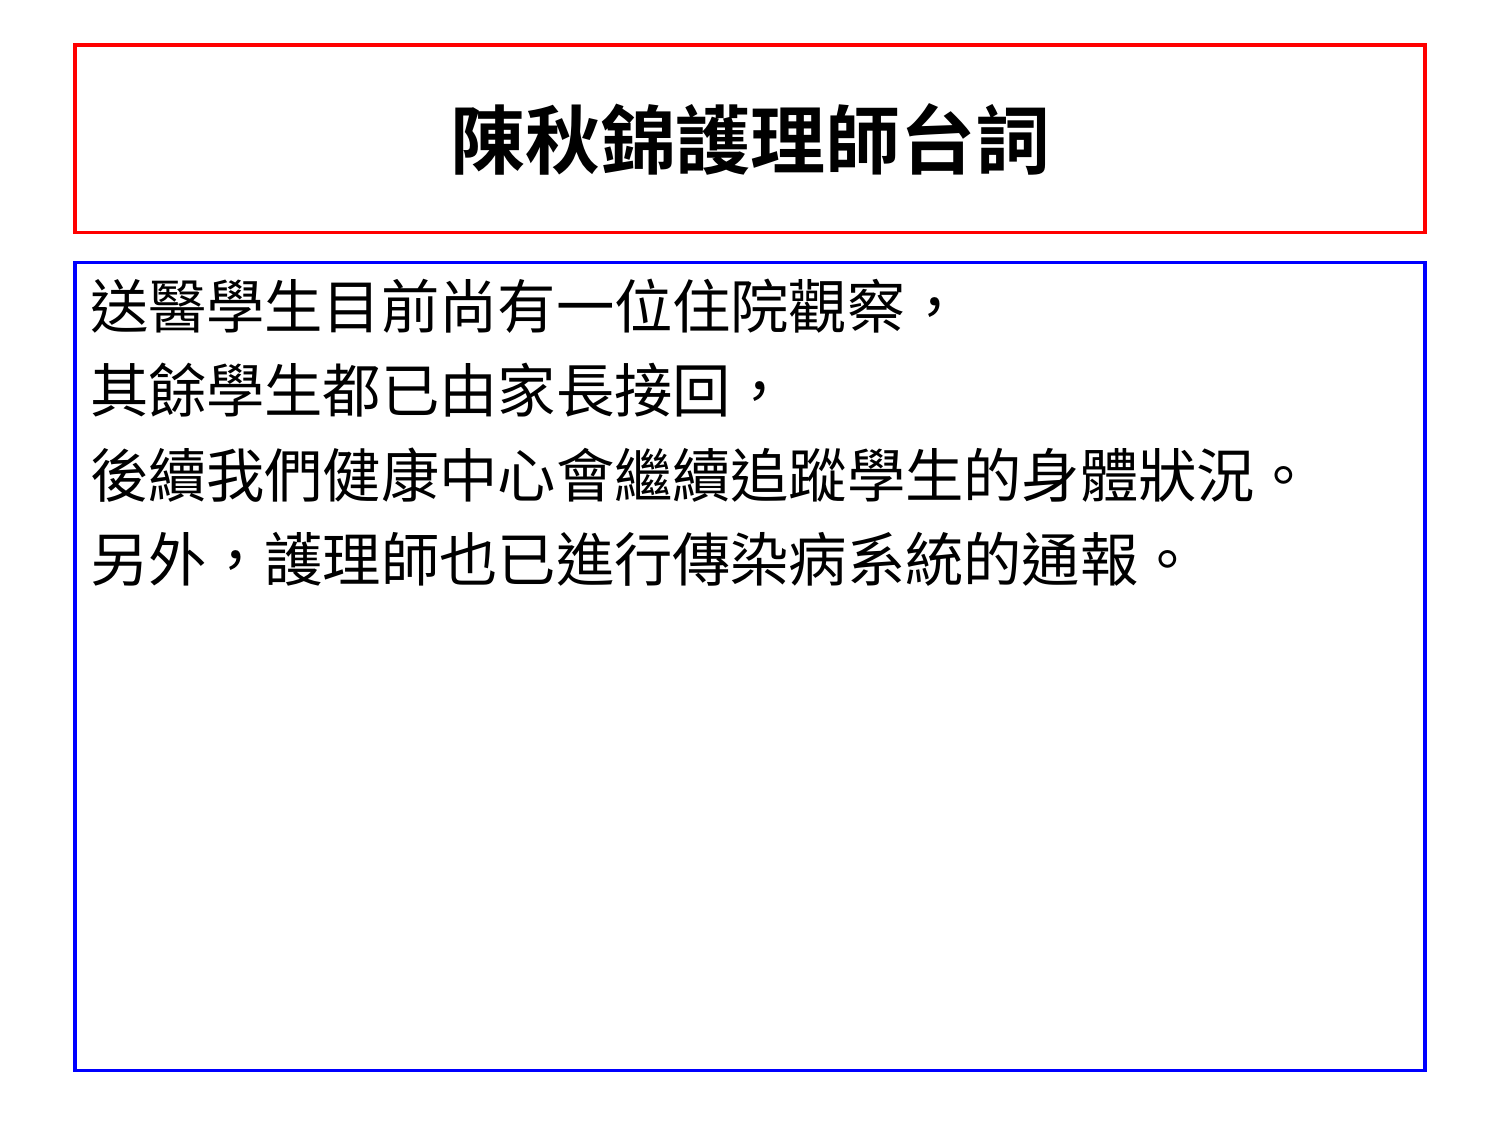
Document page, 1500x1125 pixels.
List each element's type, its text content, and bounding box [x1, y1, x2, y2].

title 陳秋錦護理師台詞 [75, 45, 1426, 233]
list 送醫學生目前尚有一位住院觀察， 其餘學生都已由家長接回， 後續我們健康中心會繼續追蹤學生的身體狀況。 另外，護理師也已進行傳染病系統的通報。 [75, 262, 1426, 1071]
